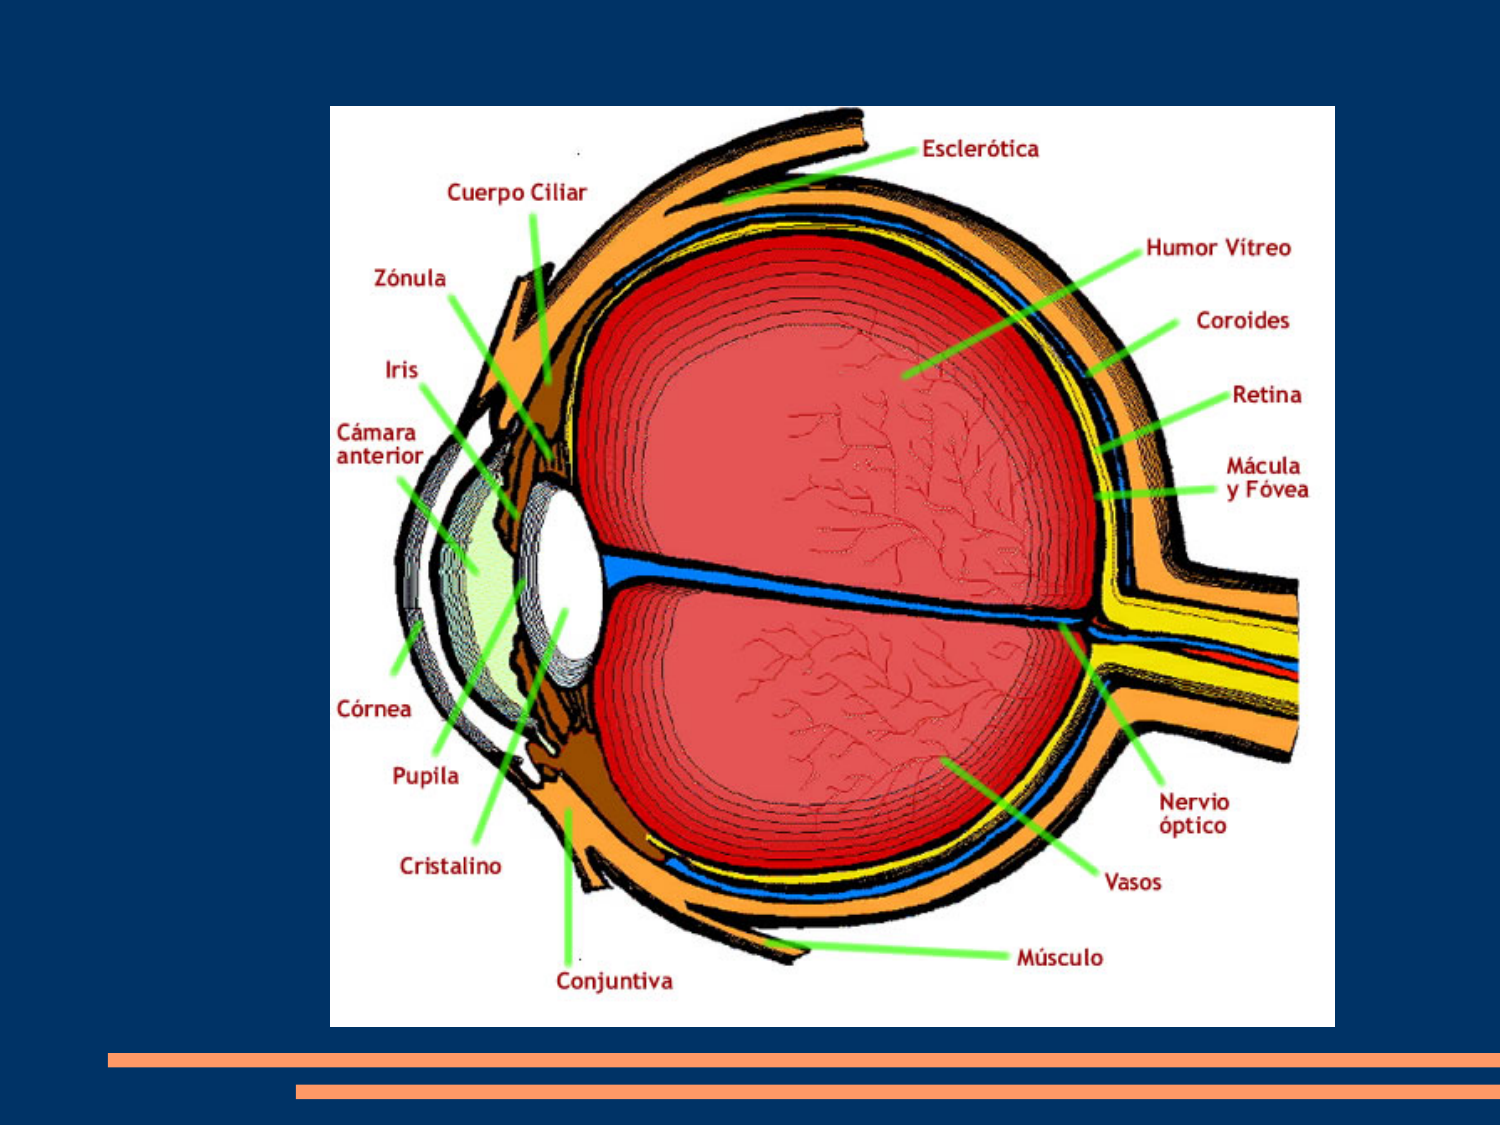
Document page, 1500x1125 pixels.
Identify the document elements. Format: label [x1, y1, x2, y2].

picture [330, 106, 1335, 1027]
